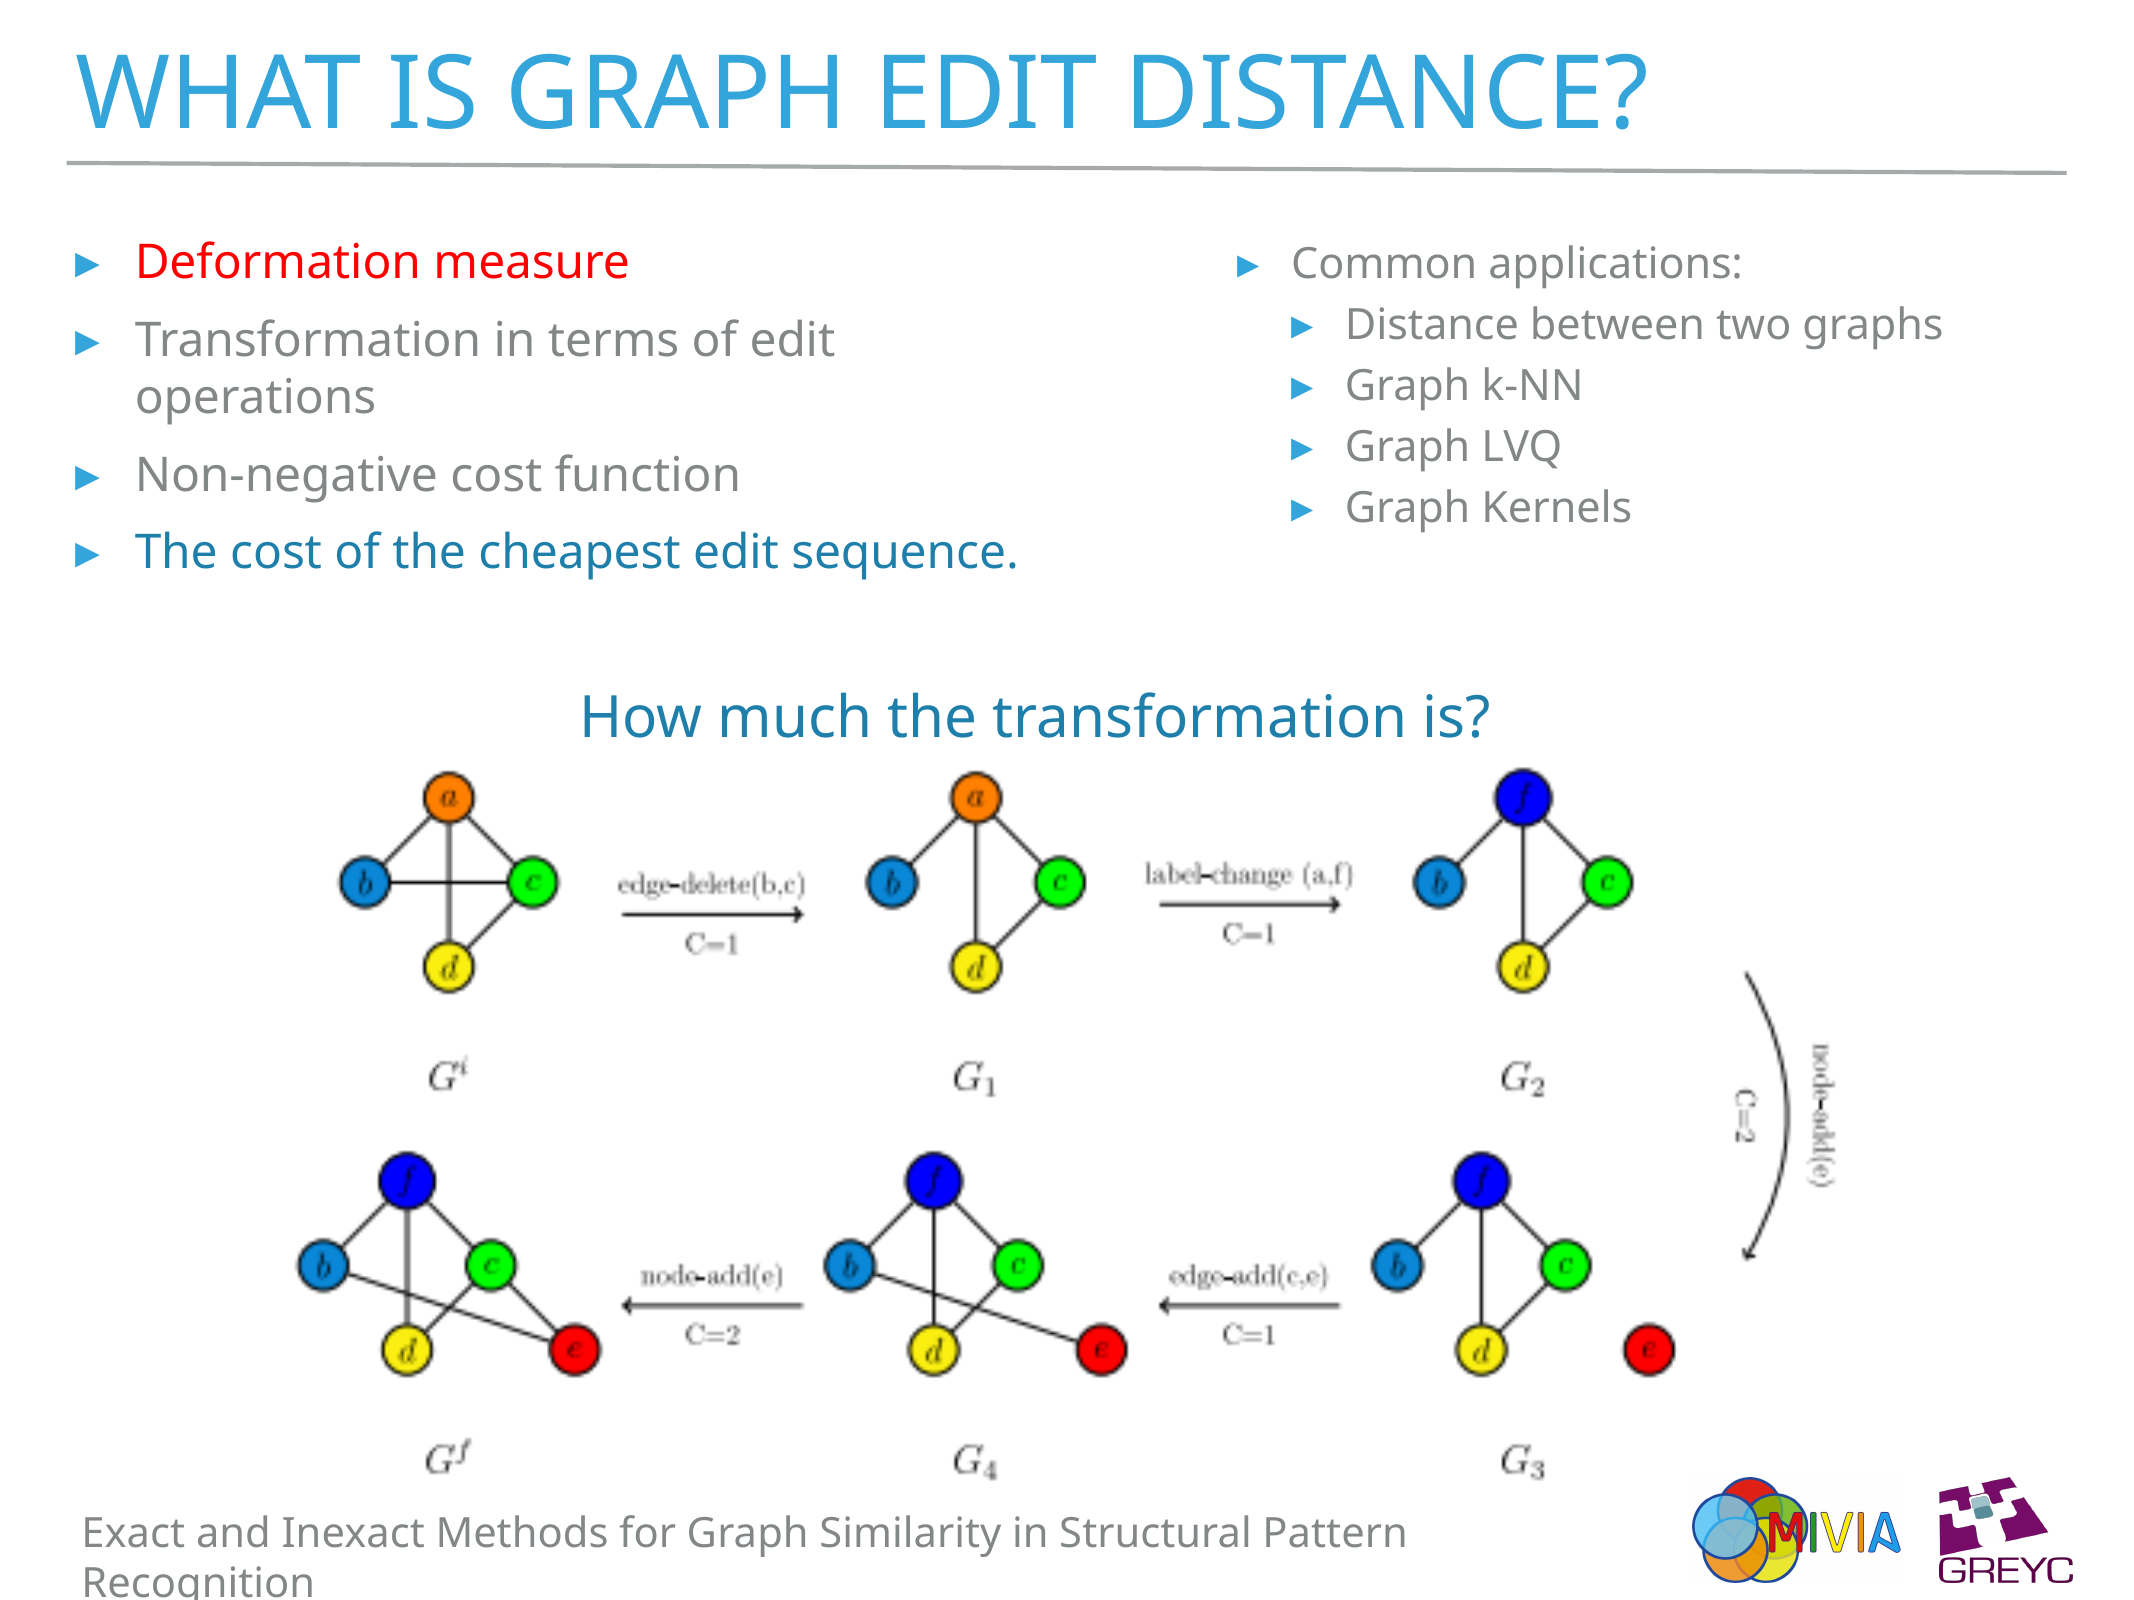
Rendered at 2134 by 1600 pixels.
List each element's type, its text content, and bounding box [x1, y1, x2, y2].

list Deformation measure Transformation in terms of edit operations Non-negative cost function The cost of the cheapest edit sequence. [66, 222, 1031, 640]
text_box How much the transformation is? [571, 670, 1568, 883]
picture [1939, 1477, 2073, 1583]
picture [277, 721, 1902, 1583]
title What is GRAPH EDIT DISTANCE? [66, 41, 1662, 161]
text_box Common applications: Distance between two graphs Graph k-NN Graph LVQ Graph Kernels [1228, 227, 2134, 540]
